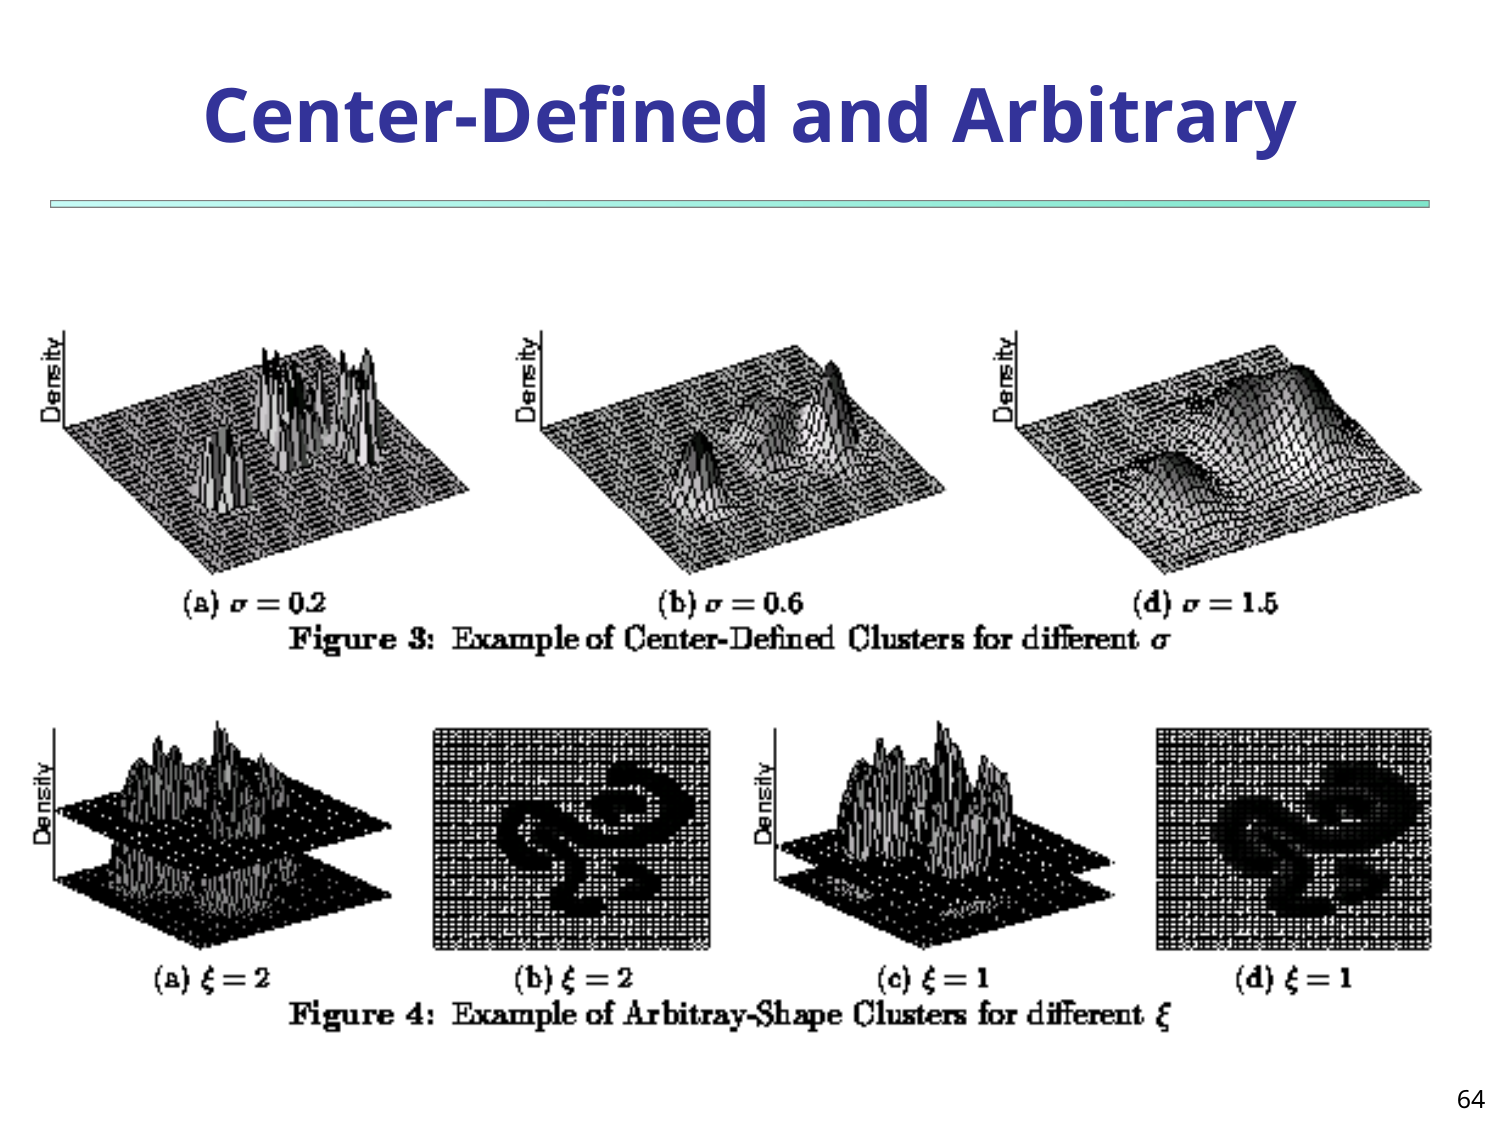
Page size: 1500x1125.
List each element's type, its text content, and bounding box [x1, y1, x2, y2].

picture [0, 262, 1476, 1040]
title Center-Defined and Arbitrary [0, 59, 1500, 166]
text_box <number> [1187, 1062, 1500, 1125]
